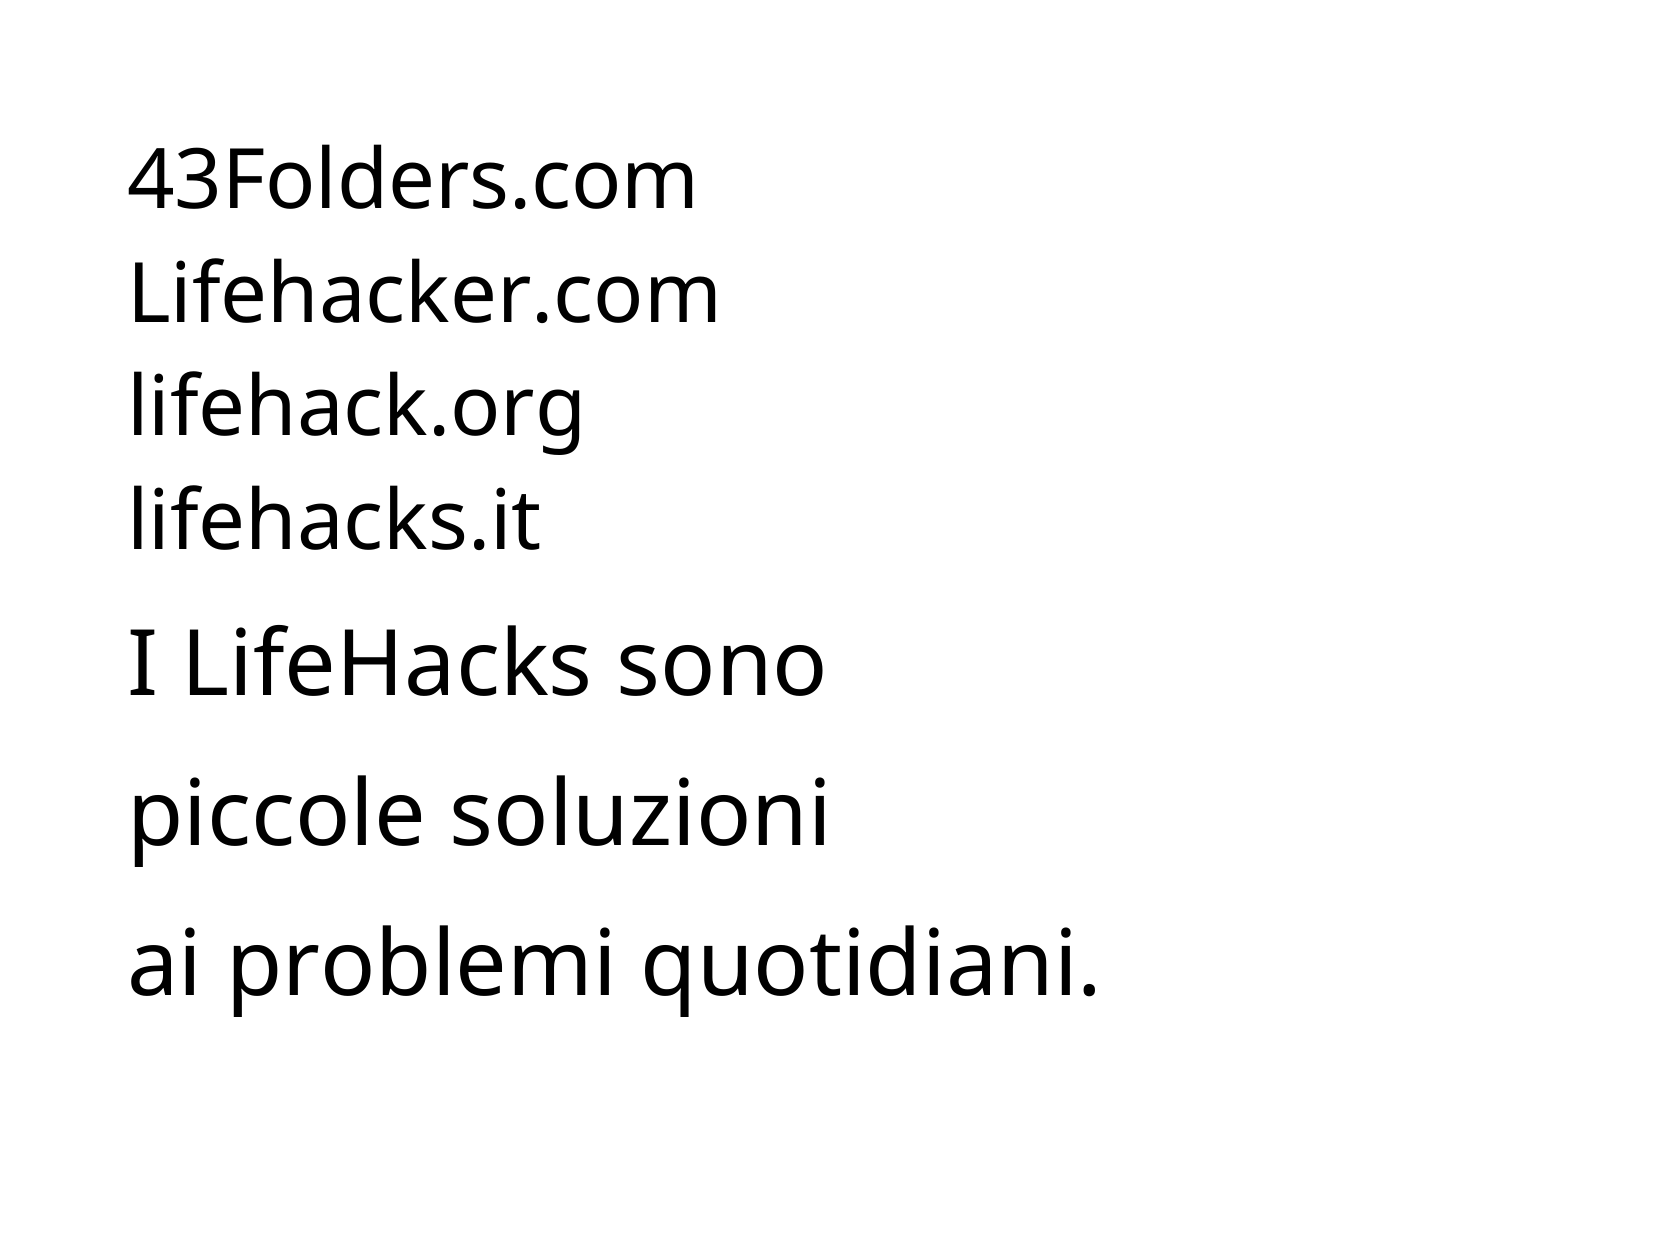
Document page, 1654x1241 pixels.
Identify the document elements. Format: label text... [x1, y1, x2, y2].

text_box I LifeHacks sono piccole soluzioni ai problemi quotidiani. [112, 590, 1501, 976]
text_box 43Folders.com Lifehacker.com lifehack.org lifehacks.it [112, 112, 721, 515]
